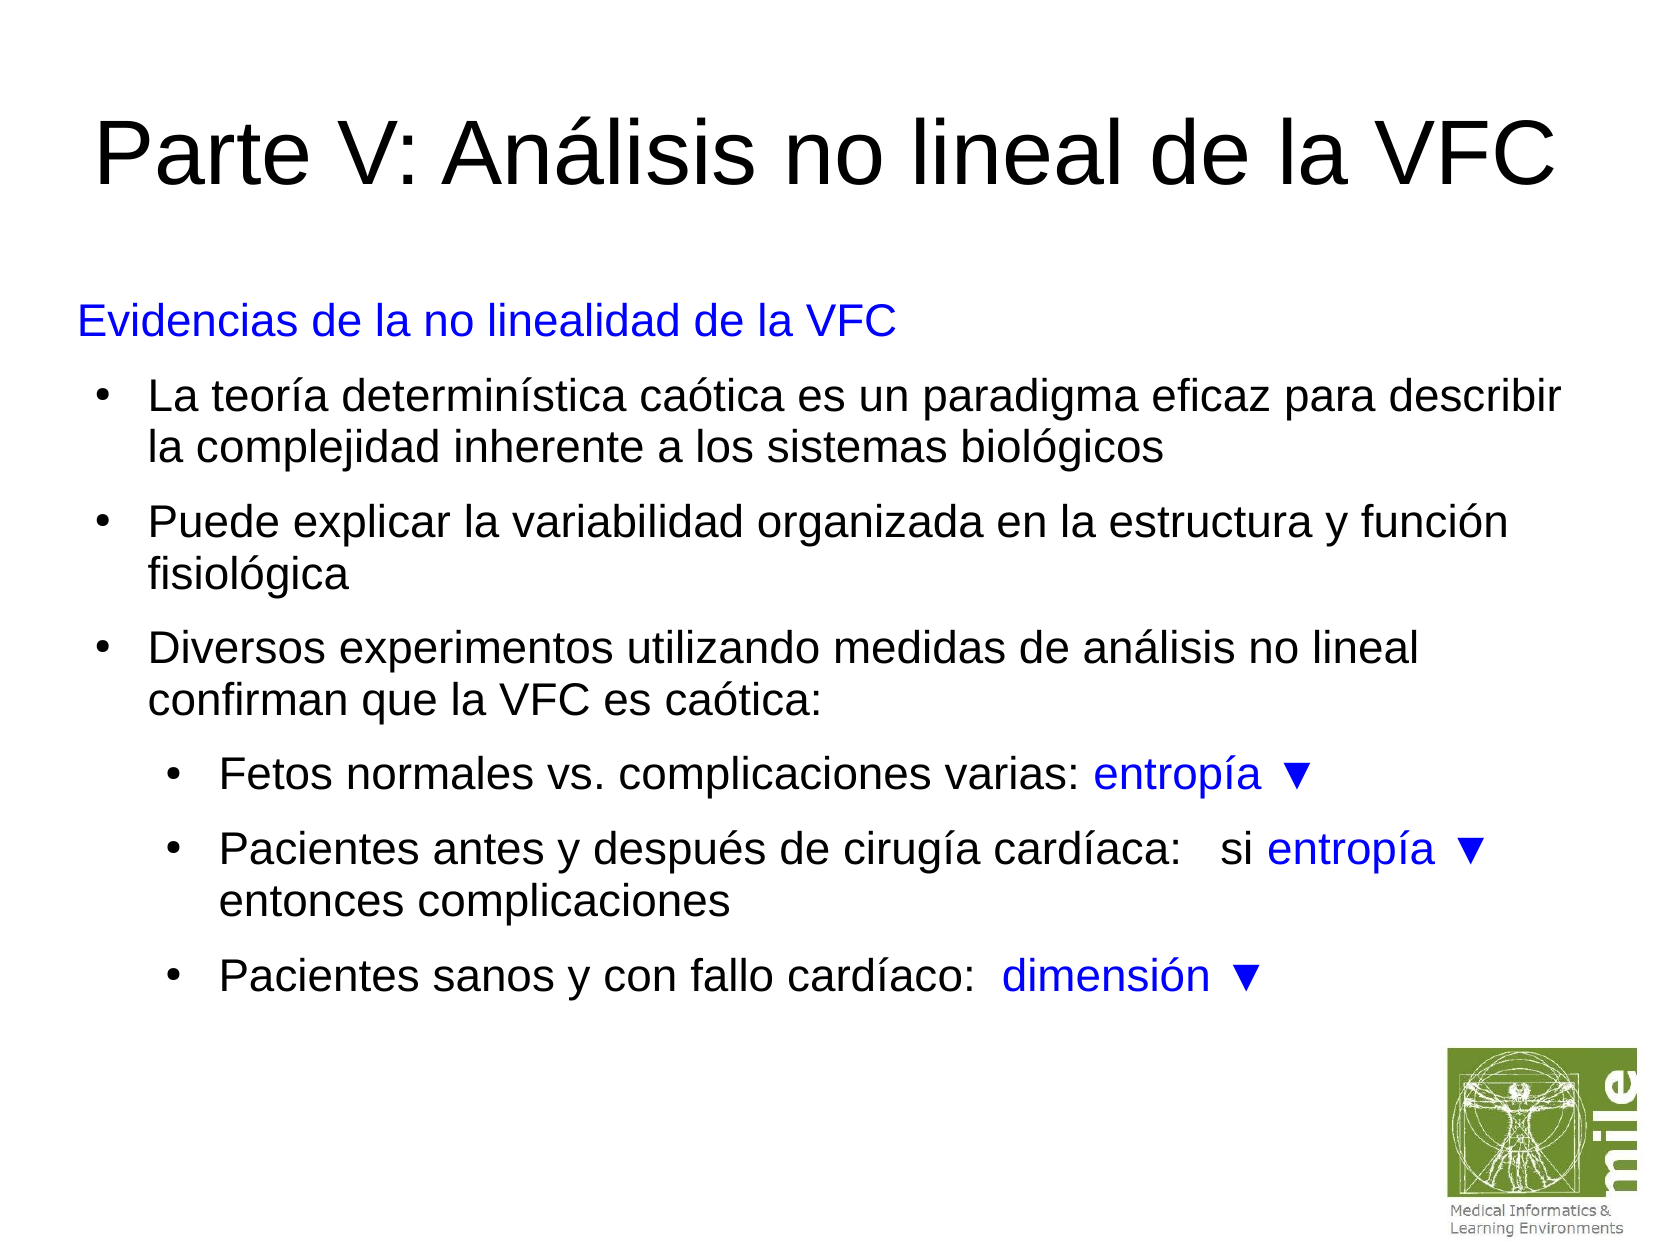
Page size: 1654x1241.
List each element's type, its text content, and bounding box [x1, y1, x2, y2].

title Parte V: Análisis no lineal de la VFC [82, 56, 1571, 250]
picture [1440, 1033, 1654, 1241]
list Evidencias de la no linealidad de la VFC La teoría determinística caótica es un paradigma eficaz para describir la complejidad inherente a los sistemas biológicos Puede explicar la variabilidad organizada en la estructura y función fisiológica Diversos experimentos utilizando medidas de análisis no lineal confirman que la VFC es caótica: Fetos normales vs. complicaciones varias: entropía ▼ Pacientes antes y después de cirugía cardíaca: si entropía ▼ entonces complicaciones Pacientes sanos y con fallo cardíaco: dimensión ▼ [76, 295, 1565, 1114]
